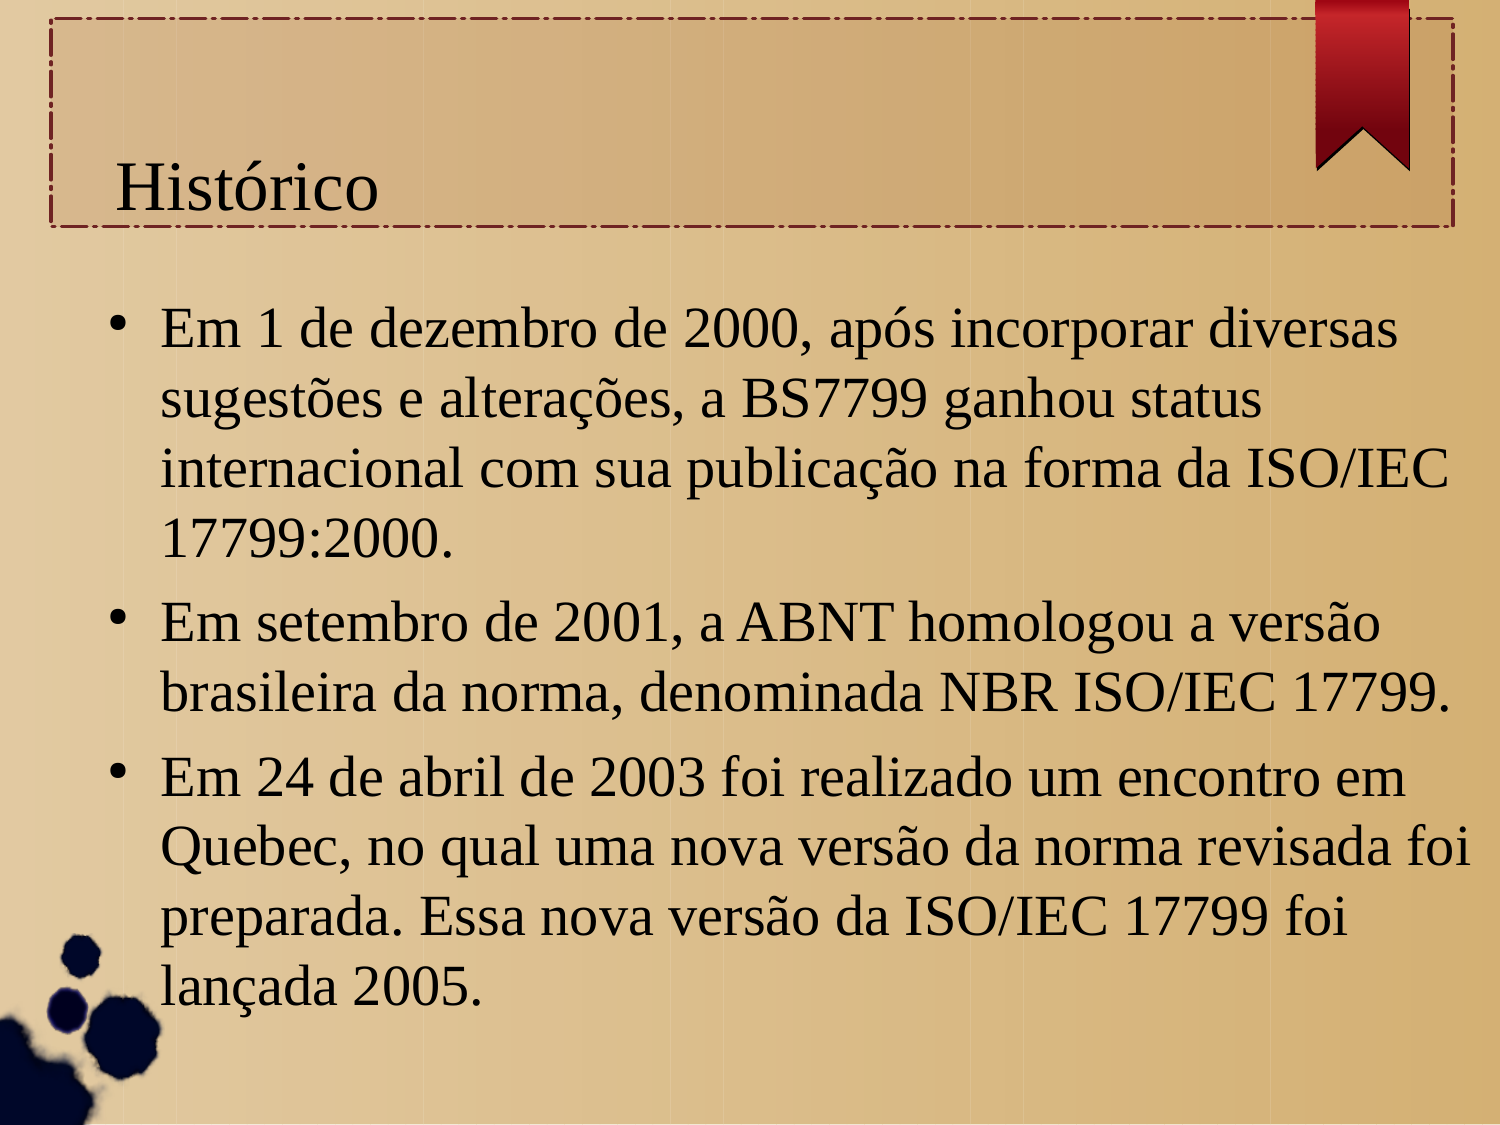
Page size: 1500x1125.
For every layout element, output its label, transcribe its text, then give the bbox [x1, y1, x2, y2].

list Em 1 de dezembro de 2000, após incorporar diversas sugestões e alterações, a BS7799 ganhou status internacional com sua publicação na forma da ISO/IEC 17799:2000. Em setembro de 2001, a ABNT homologou a versão brasileira da norma, denominada NBR ISO/IEC 17799. Em 24 de abril de 2003 foi realizado um encontro em Quebec, no qual uma nova versão da norma revisada foi preparada. Essa nova versão da ISO/IEC 17799 foi lançada 2005. [75, 281, 1500, 1055]
title Histórico [74, 20, 1313, 233]
